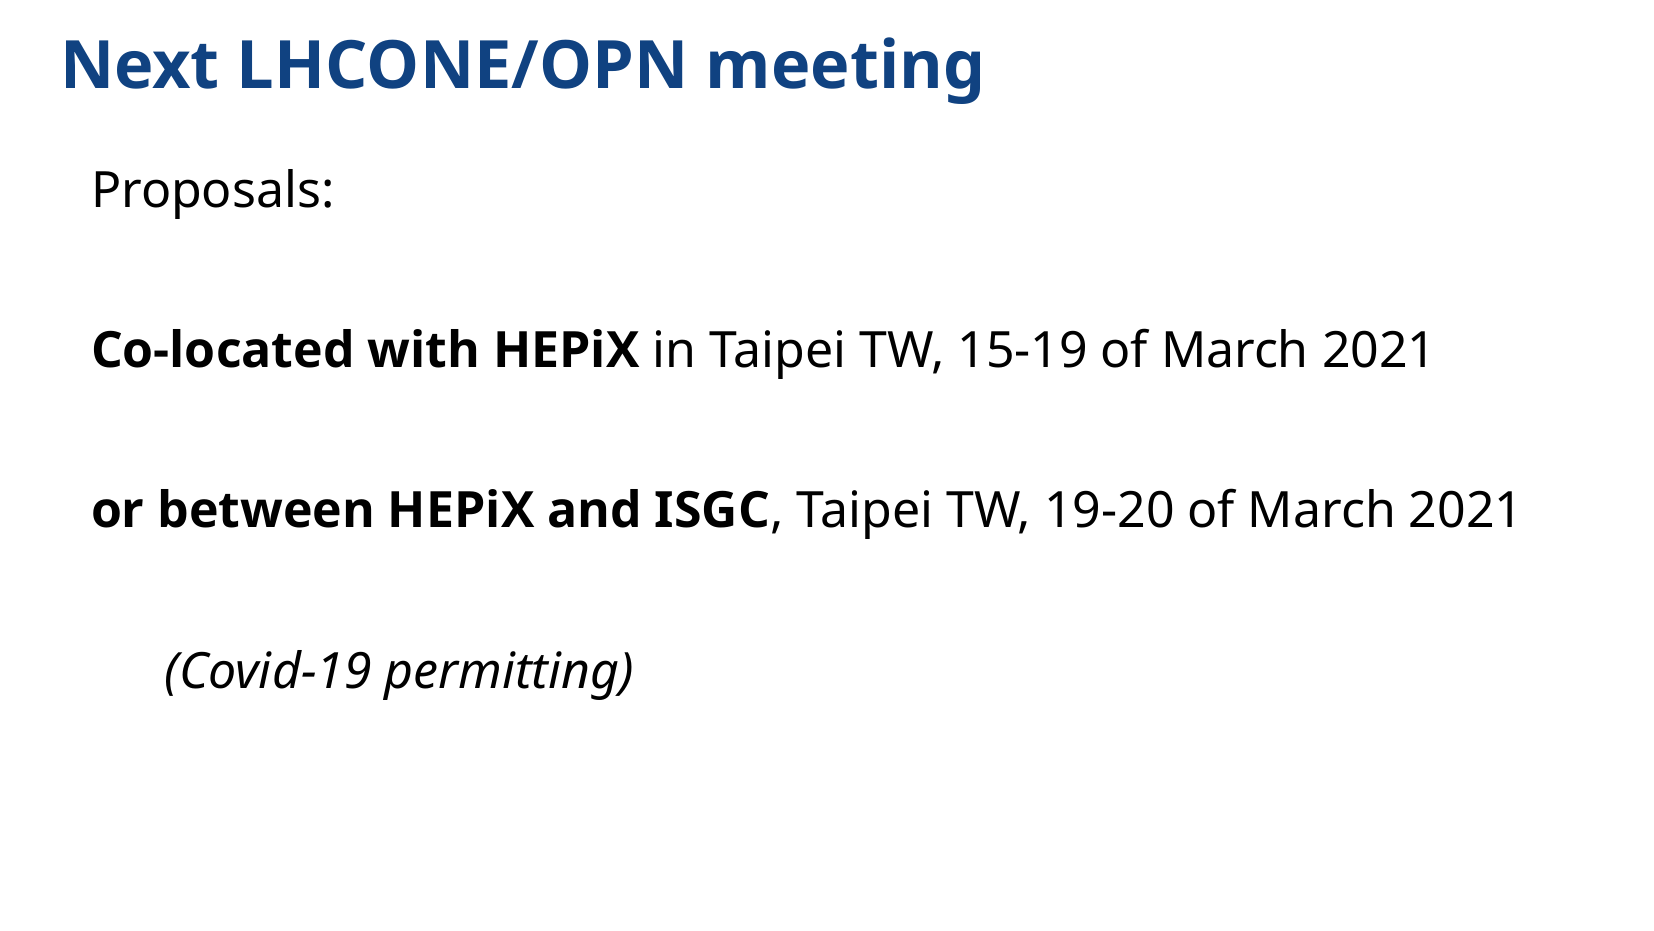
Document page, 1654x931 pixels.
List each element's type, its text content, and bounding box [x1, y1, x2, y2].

text_box Proposals: Co-located with HEPiX in Taipei TW, 15-19 of March 2021 or between HEPiX and ISGC, Taipei TW, 19-20 of March 2021 (Covid-19 permitting) [76, 146, 1601, 931]
title Next LHCONE/OPN meeting [60, 0, 1528, 138]
